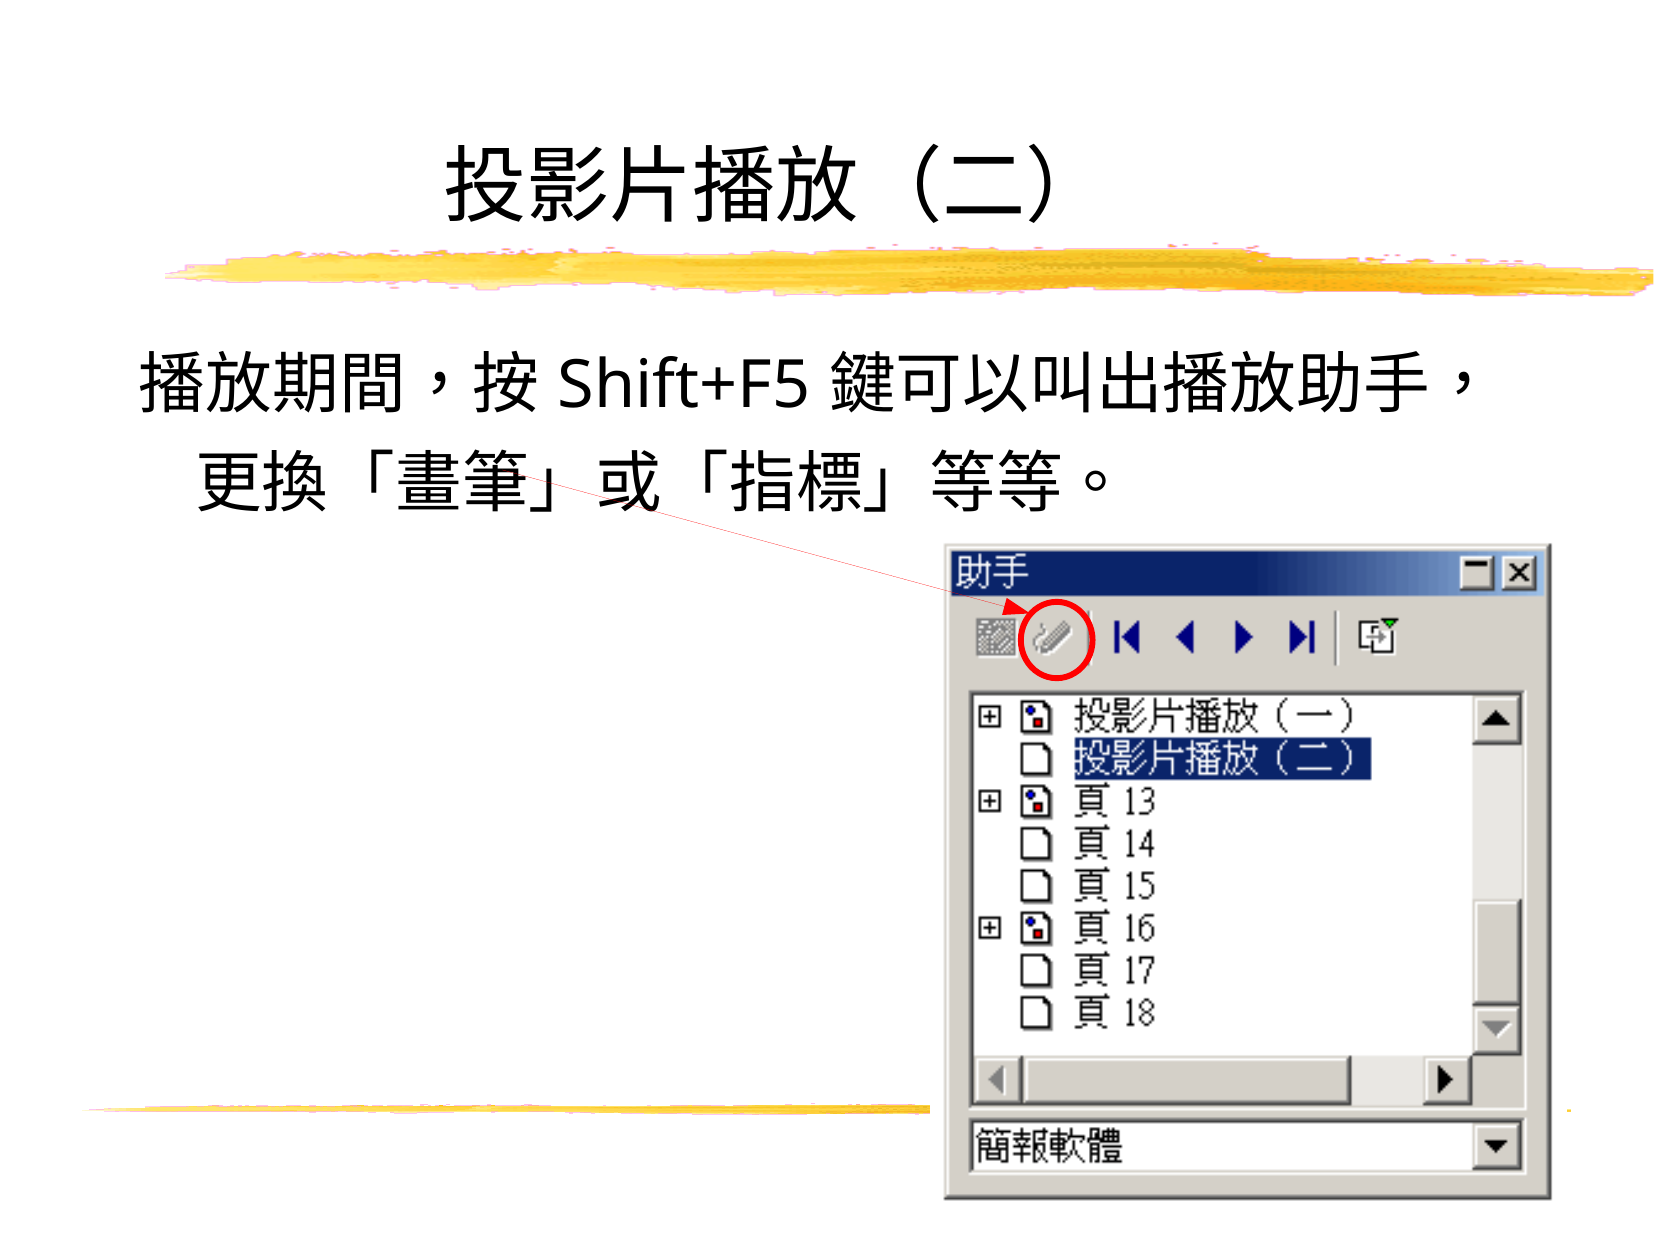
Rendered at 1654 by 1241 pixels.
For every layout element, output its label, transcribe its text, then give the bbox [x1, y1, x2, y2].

picture [165, 237, 1654, 308]
picture [82, 1102, 930, 1117]
chart [930, 532, 1567, 1218]
picture [1567, 1102, 1571, 1117]
title 投影片播放（二） [73, 41, 1479, 249]
list 播放期間，按Shift+F5鍵可以叫出播放助手，更換「畫筆」或「指標」等等。 [124, 321, 1530, 589]
chart [1024, 605, 1089, 675]
